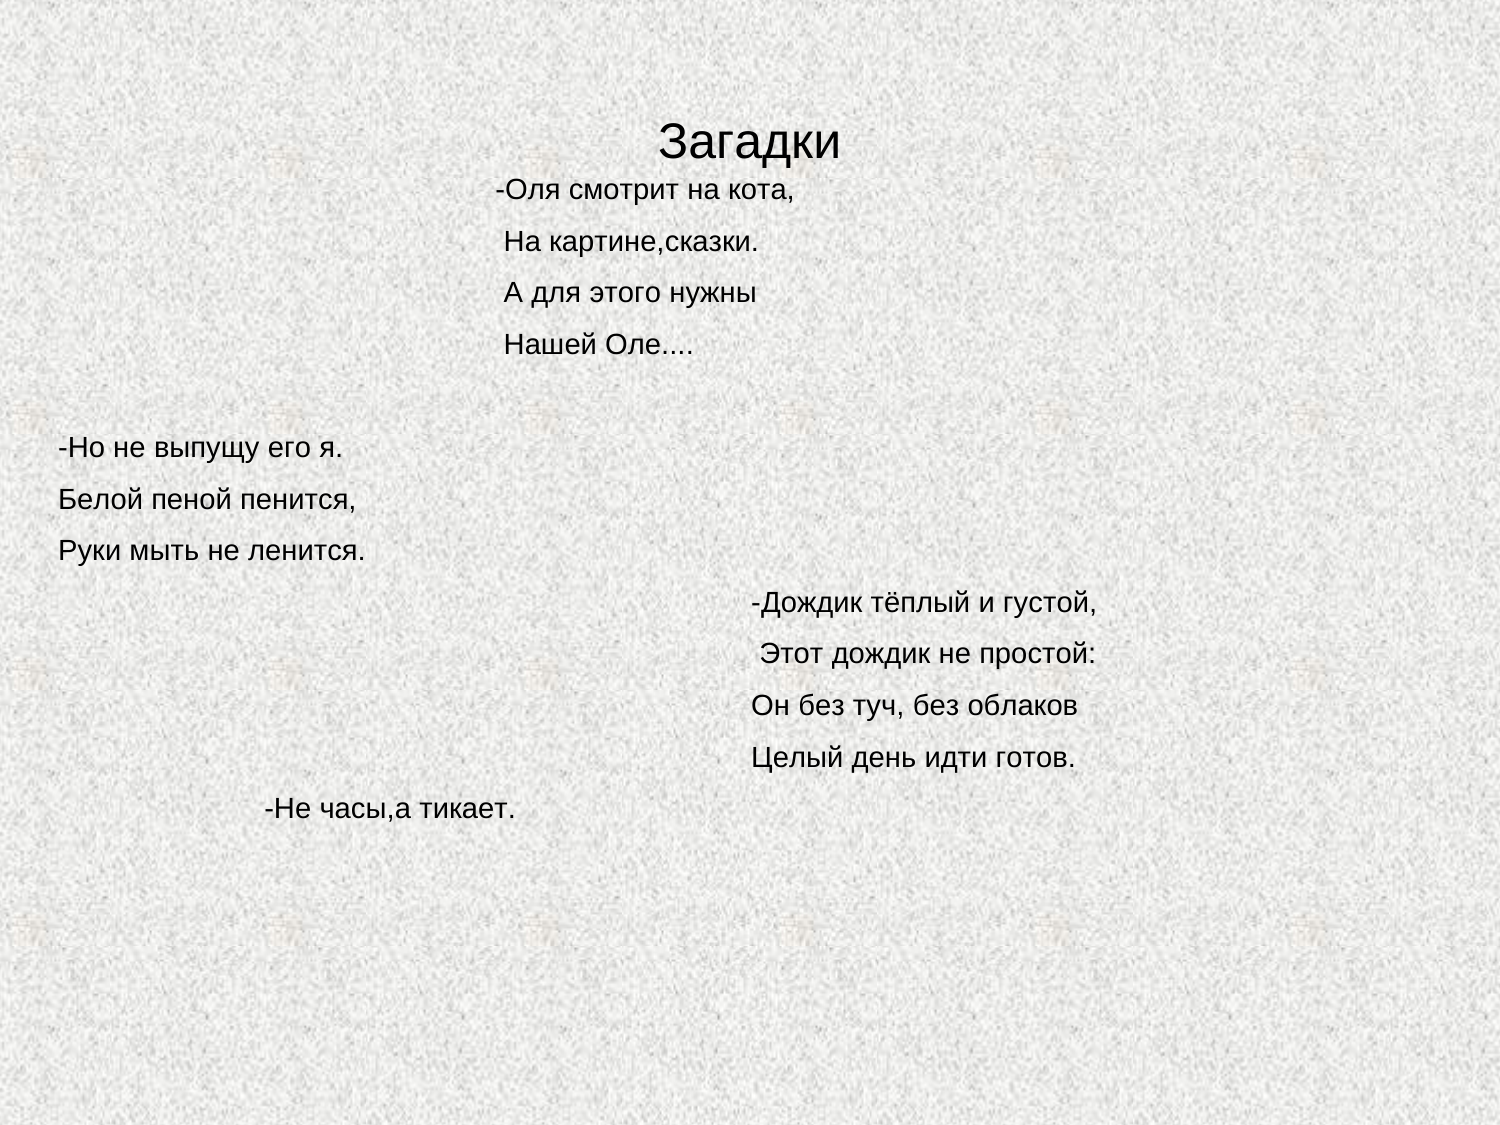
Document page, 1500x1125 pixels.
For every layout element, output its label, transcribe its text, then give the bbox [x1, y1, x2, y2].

title Загадки [74, 13, 1425, 265]
picture [0, 0, 1500, 1125]
list -Оля смотрит на кота, На картине,сказки. А для этого нужны Нашей Оле.... -Но не выпущу его я. Белой пеной пенится, Руки мыть не ленится. -Дождик тёплый и густой, Этот дождик не простой: Он без туч, без облаков Целый день идти готов. -Не часы,а тикает. [43, 162, 1417, 1097]
